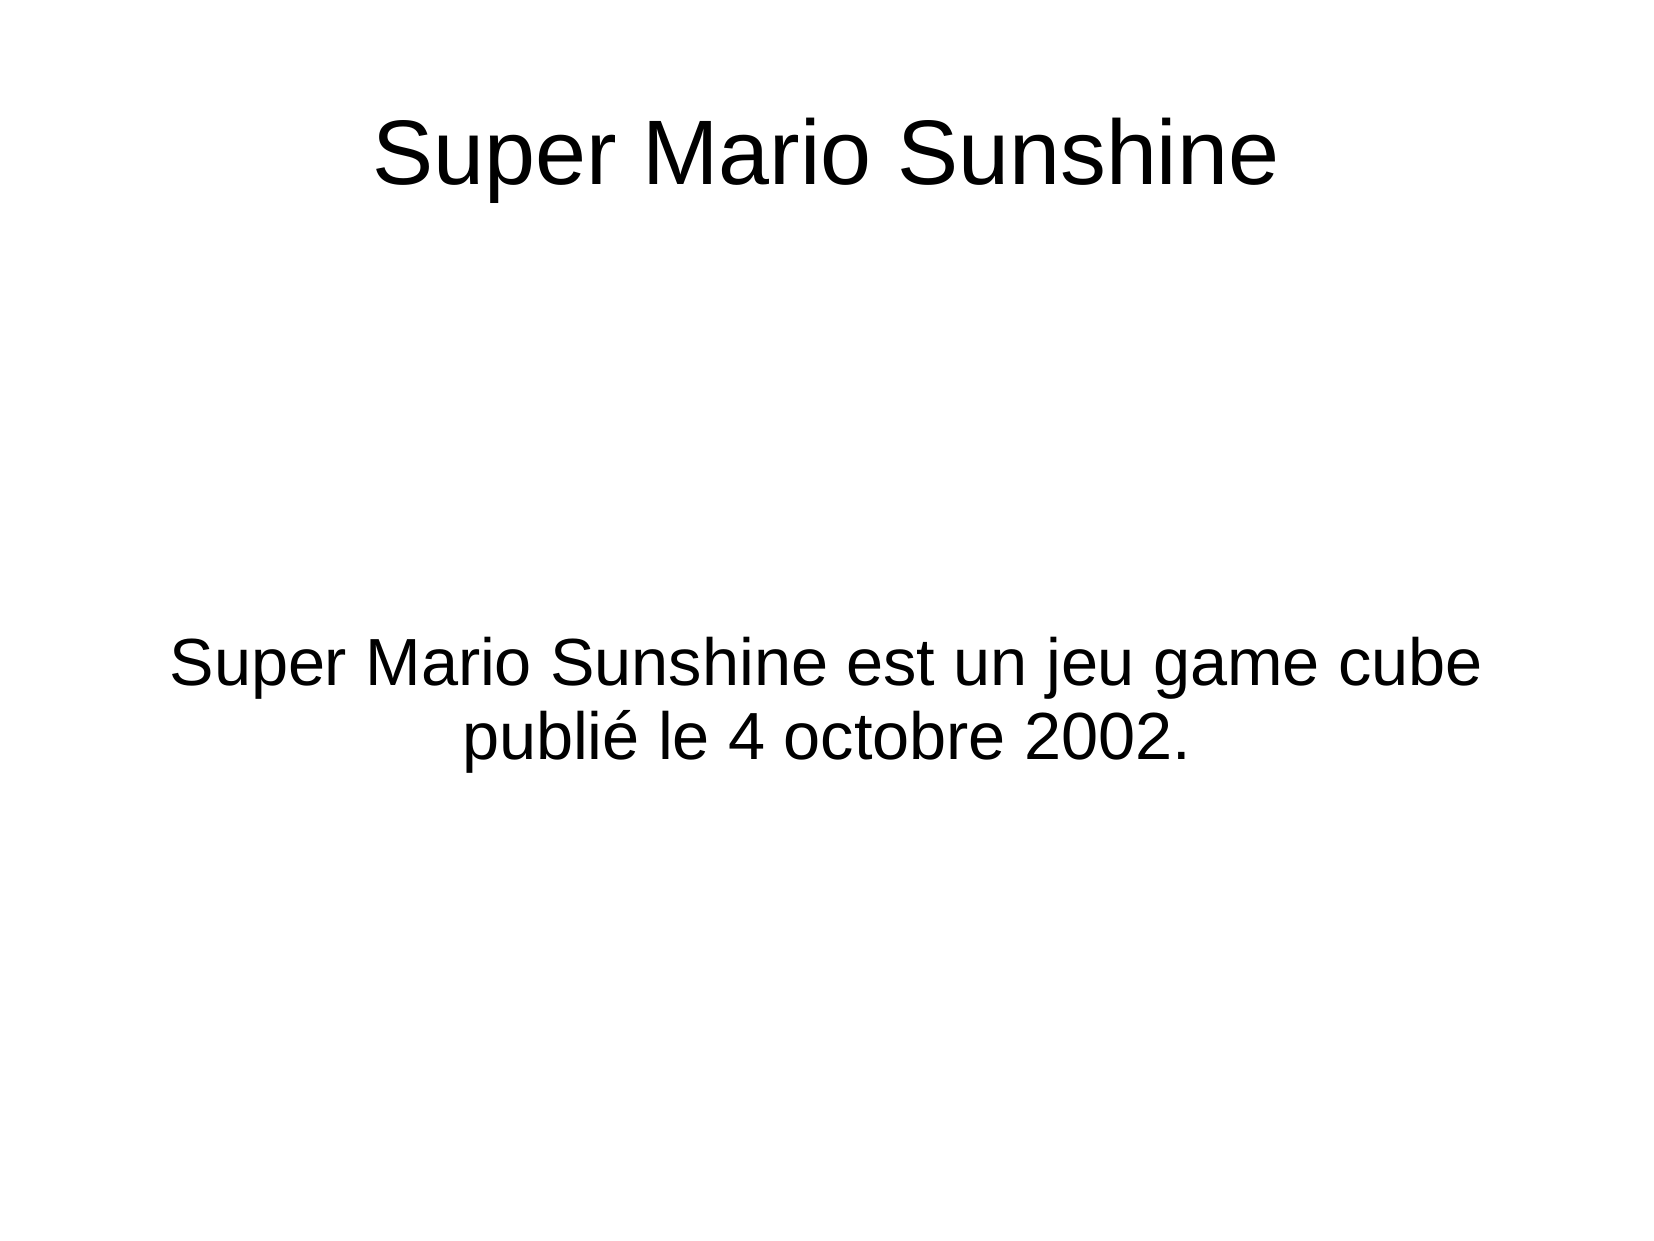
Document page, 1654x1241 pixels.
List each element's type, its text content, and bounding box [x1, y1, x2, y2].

title Super Mario Sunshine [82, 49, 1571, 257]
subtitle Super Mario Sunshine est un jeu game cube publié le 4 octobre 2002. [82, 290, 1571, 1109]
